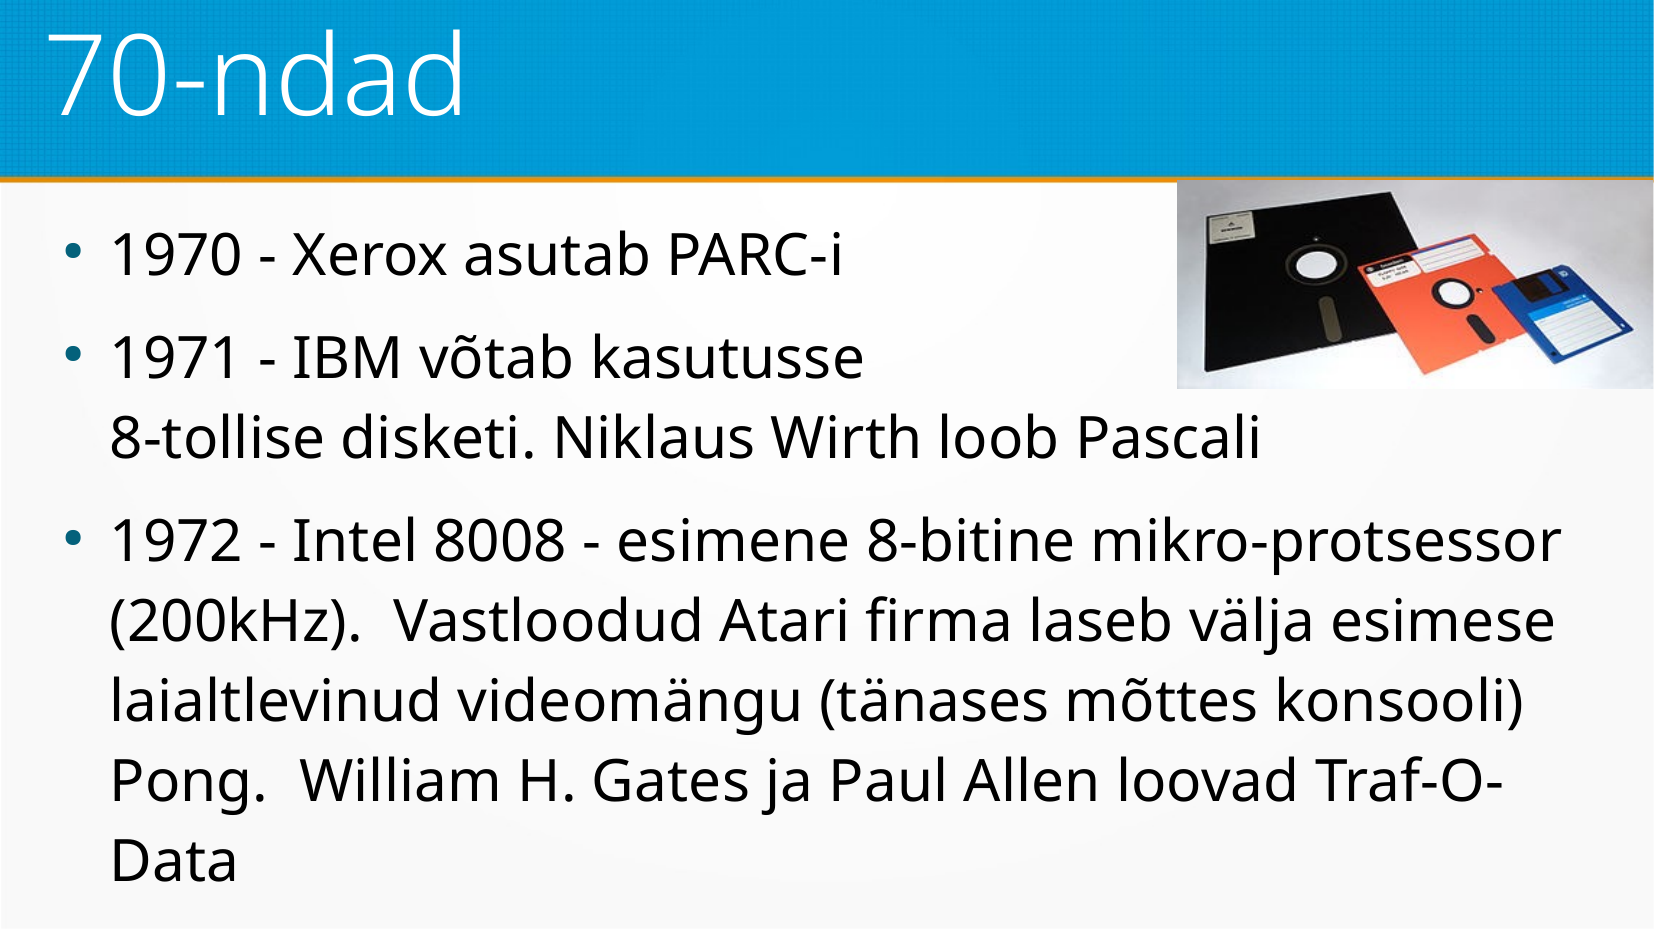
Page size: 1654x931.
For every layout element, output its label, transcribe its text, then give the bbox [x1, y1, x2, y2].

picture [0, 175, 1654, 931]
title 70-ndad [43, 0, 1619, 149]
list 1970 - Xerox asutab PARC-i 1971 - IBM võtab kasutusse 8-tollise disketi. Niklaus Wirth loob Pascali 1972 - Intel 8008 - esimene 8-bitine mikro-protsessor (200kHz). Vastloodud Atari firma laseb välja esimese laialtlevinud videomängu (tänases mõttes konsooli) Pong. William H. Gates ja Paul Allen loovad Traf-O-Data [47, 212, 1607, 902]
